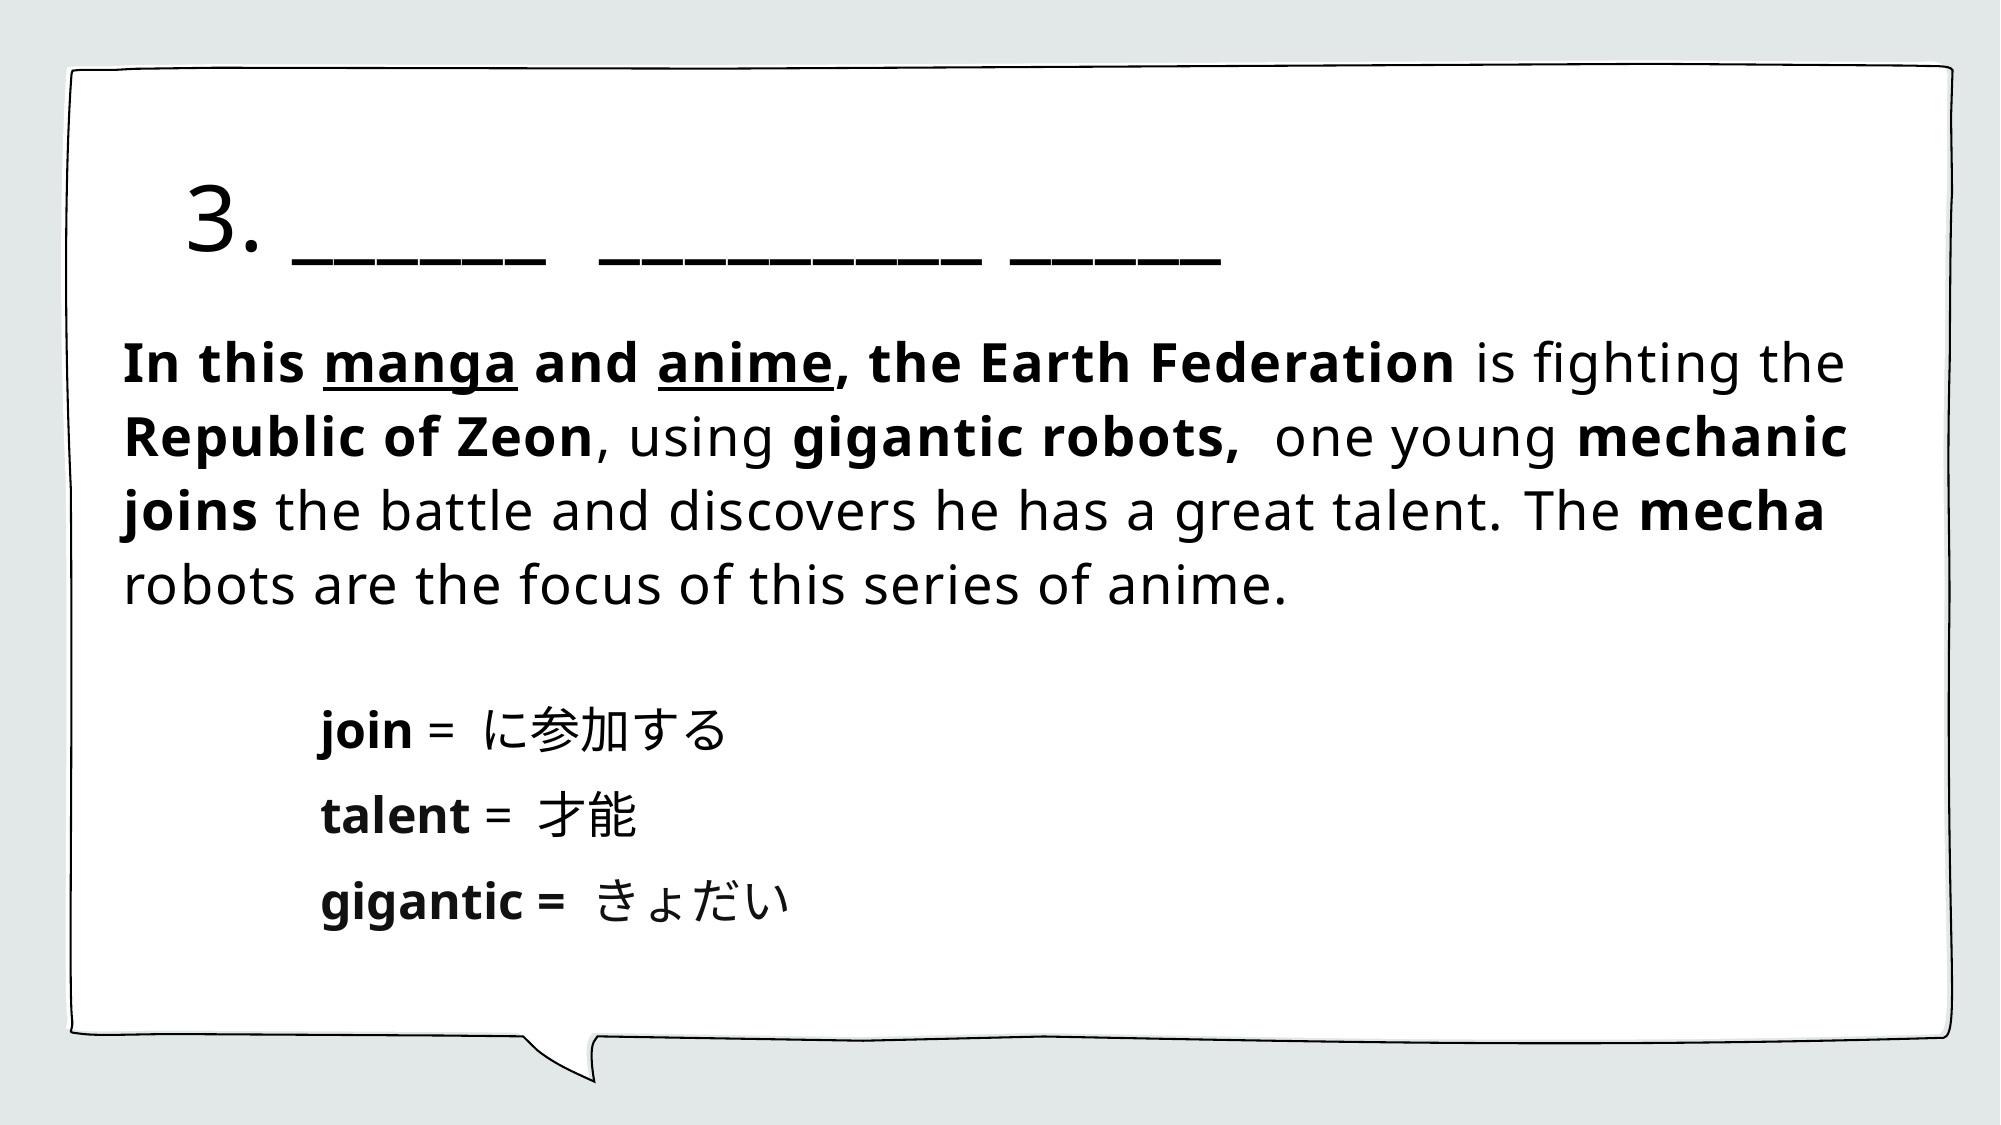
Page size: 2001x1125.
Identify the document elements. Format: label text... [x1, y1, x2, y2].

text_box join = に参加する [304, 690, 745, 767]
title 3. ______ _________ _____ [167, 91, 1863, 301]
text_box gigantic = きょだい [304, 862, 1305, 938]
list In this manga and anime, the Earth Federation is fighting the Republic of Zeon, using gigantic robots, one young mechanic joins the battle and discovers he has a great talent. The mecha robots are the focus of this series of anime. [105, 301, 1925, 681]
text_box talent = 才能 [304, 776, 636, 853]
